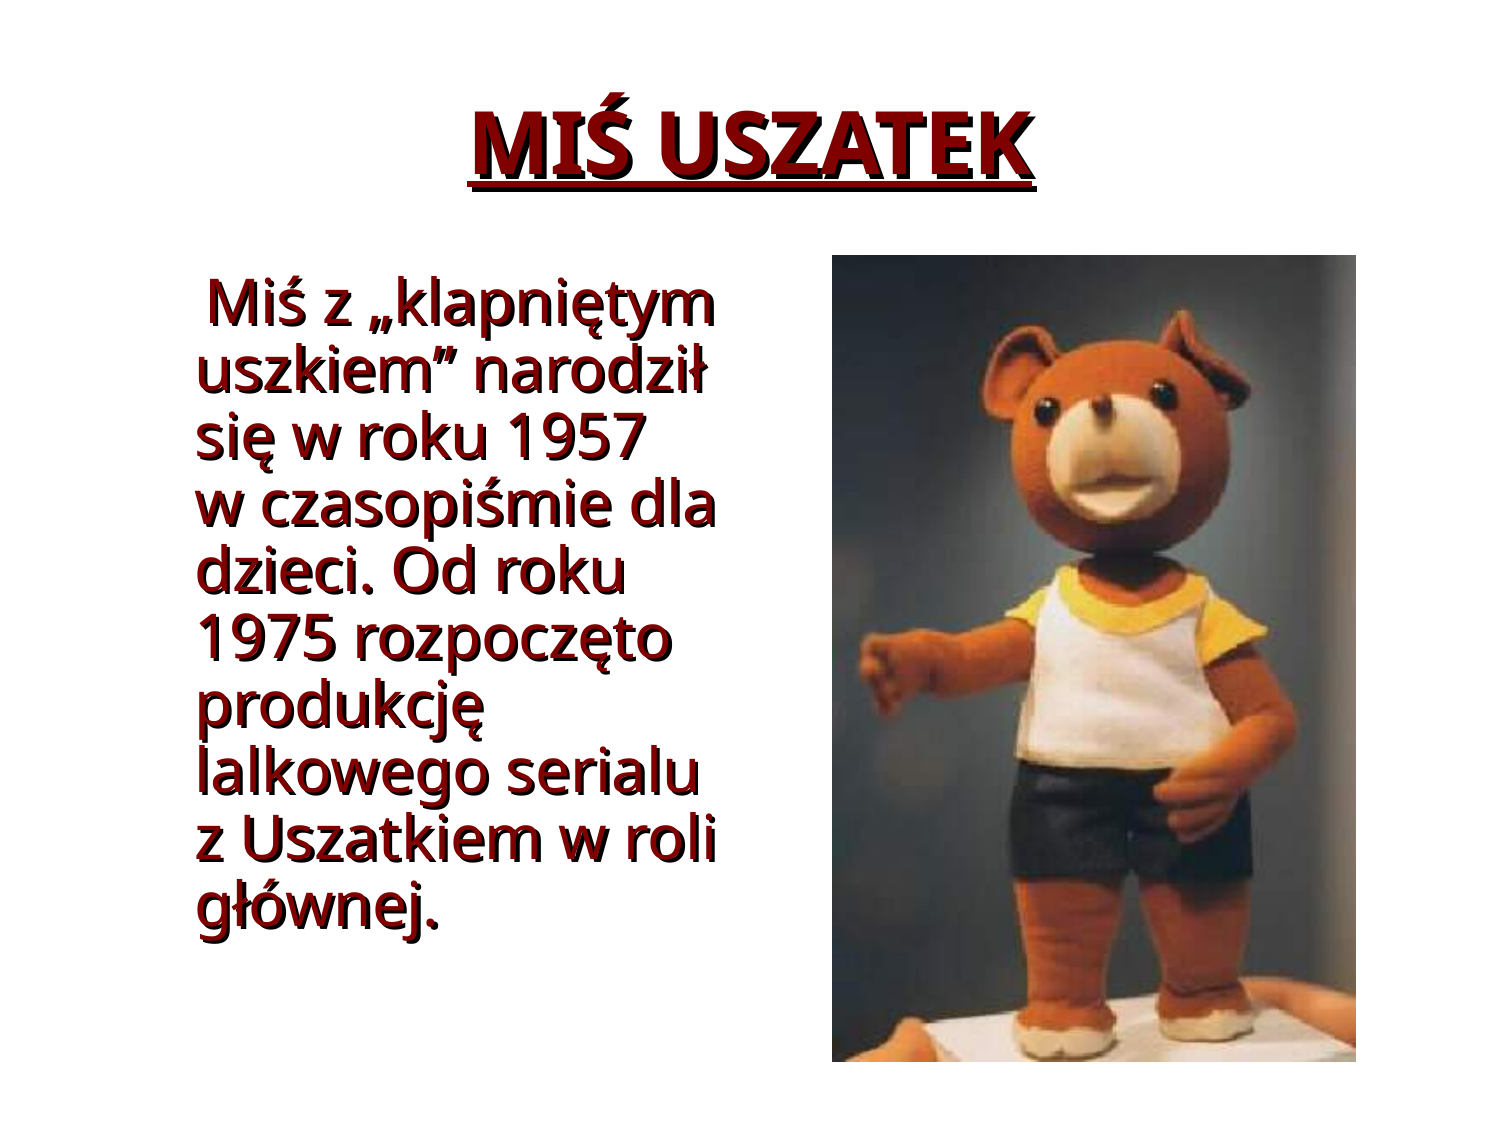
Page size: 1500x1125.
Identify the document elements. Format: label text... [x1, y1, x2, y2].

title MIŚ USZATEK [75, 45, 1426, 234]
picture [832, 255, 1356, 1062]
list Miś z „klapniętym uszkiem” narodził się w roku 1957 w czasopiśmie dla dzieci. Od roku 1975 rozpoczęto produkcję lalkowego serialu z Uszatkiem w roli głównej. [75, 262, 738, 1006]
